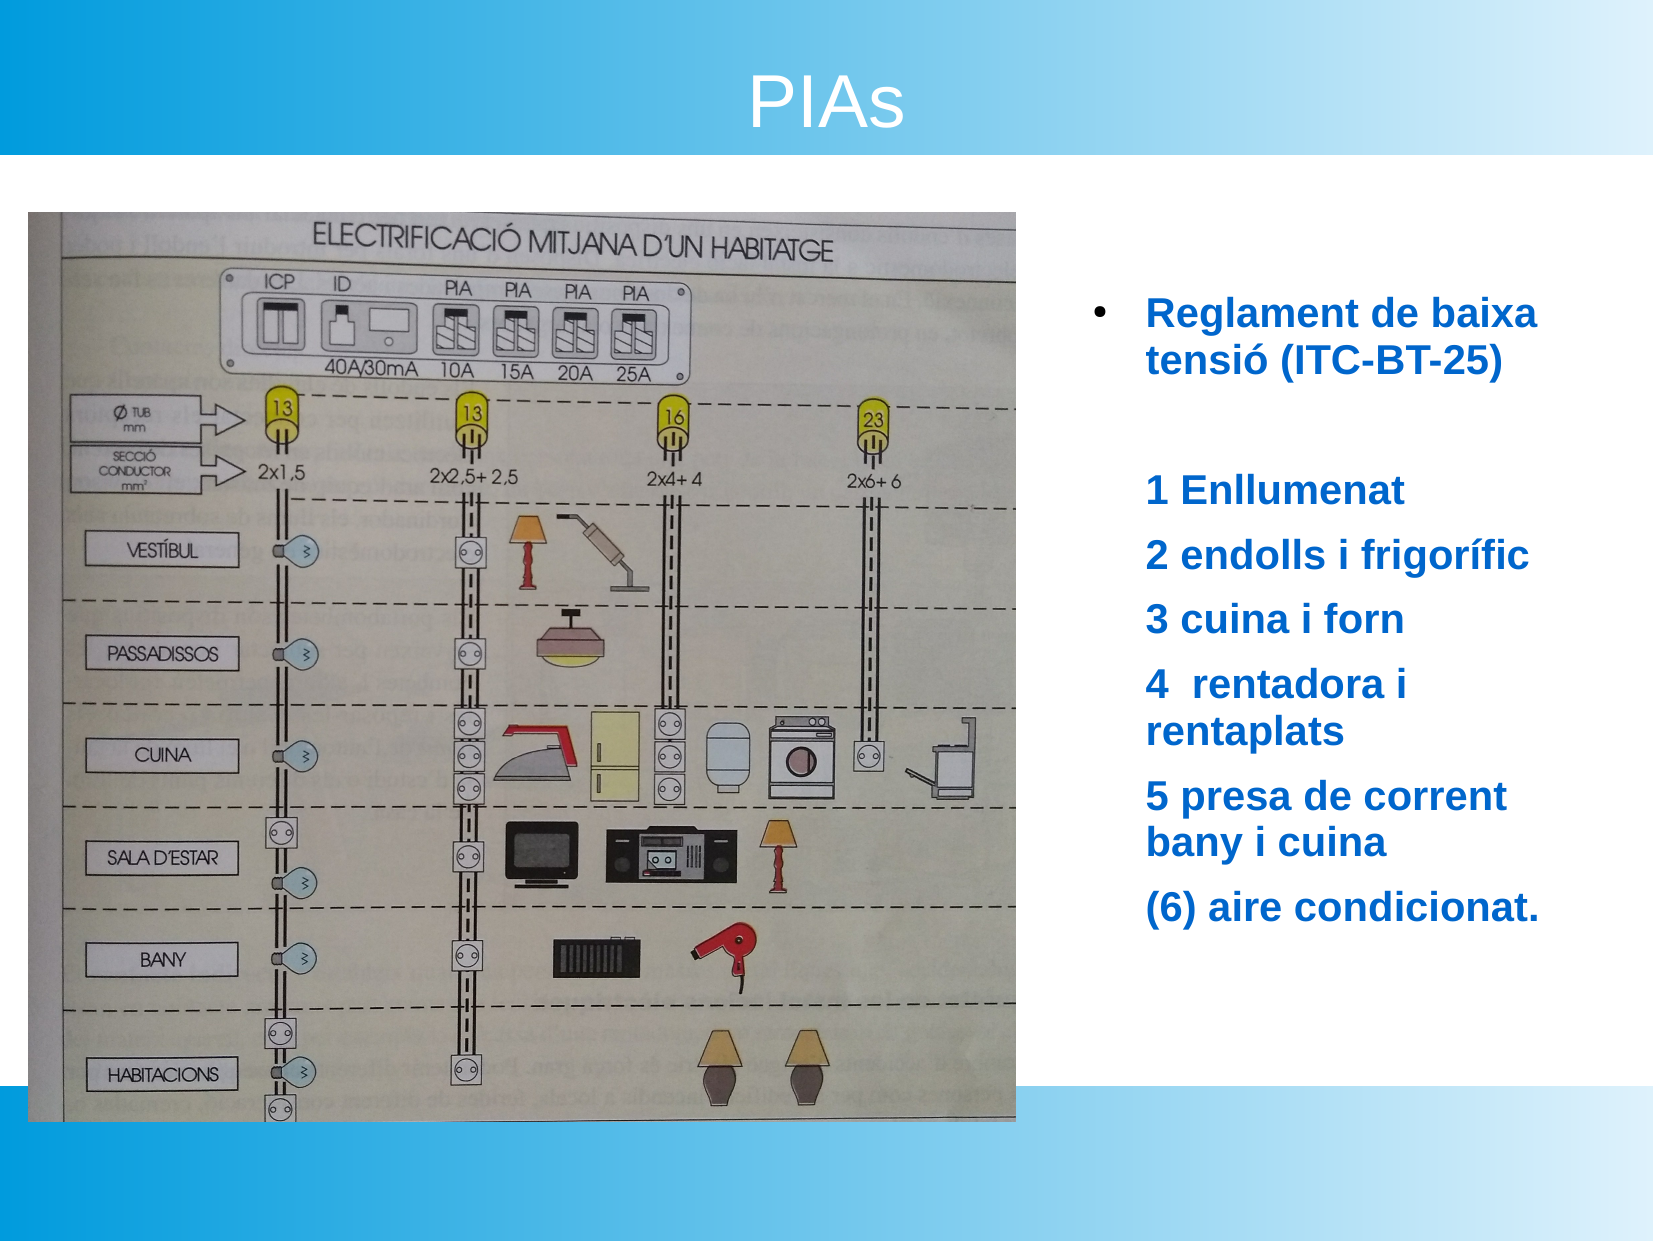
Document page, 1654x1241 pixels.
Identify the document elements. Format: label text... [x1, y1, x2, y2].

title PIAs [82, 49, 1571, 155]
picture [28, 212, 1016, 1241]
list Reglament de baixa tensió (ITC-BT-25) 1 Enllumenat 2 endolls i frigorífic 3 cuina i forn 4 rentadora i rentaplats 5 presa de corrent bany i cuina (6) aire condicionat. [1074, 290, 1571, 1010]
